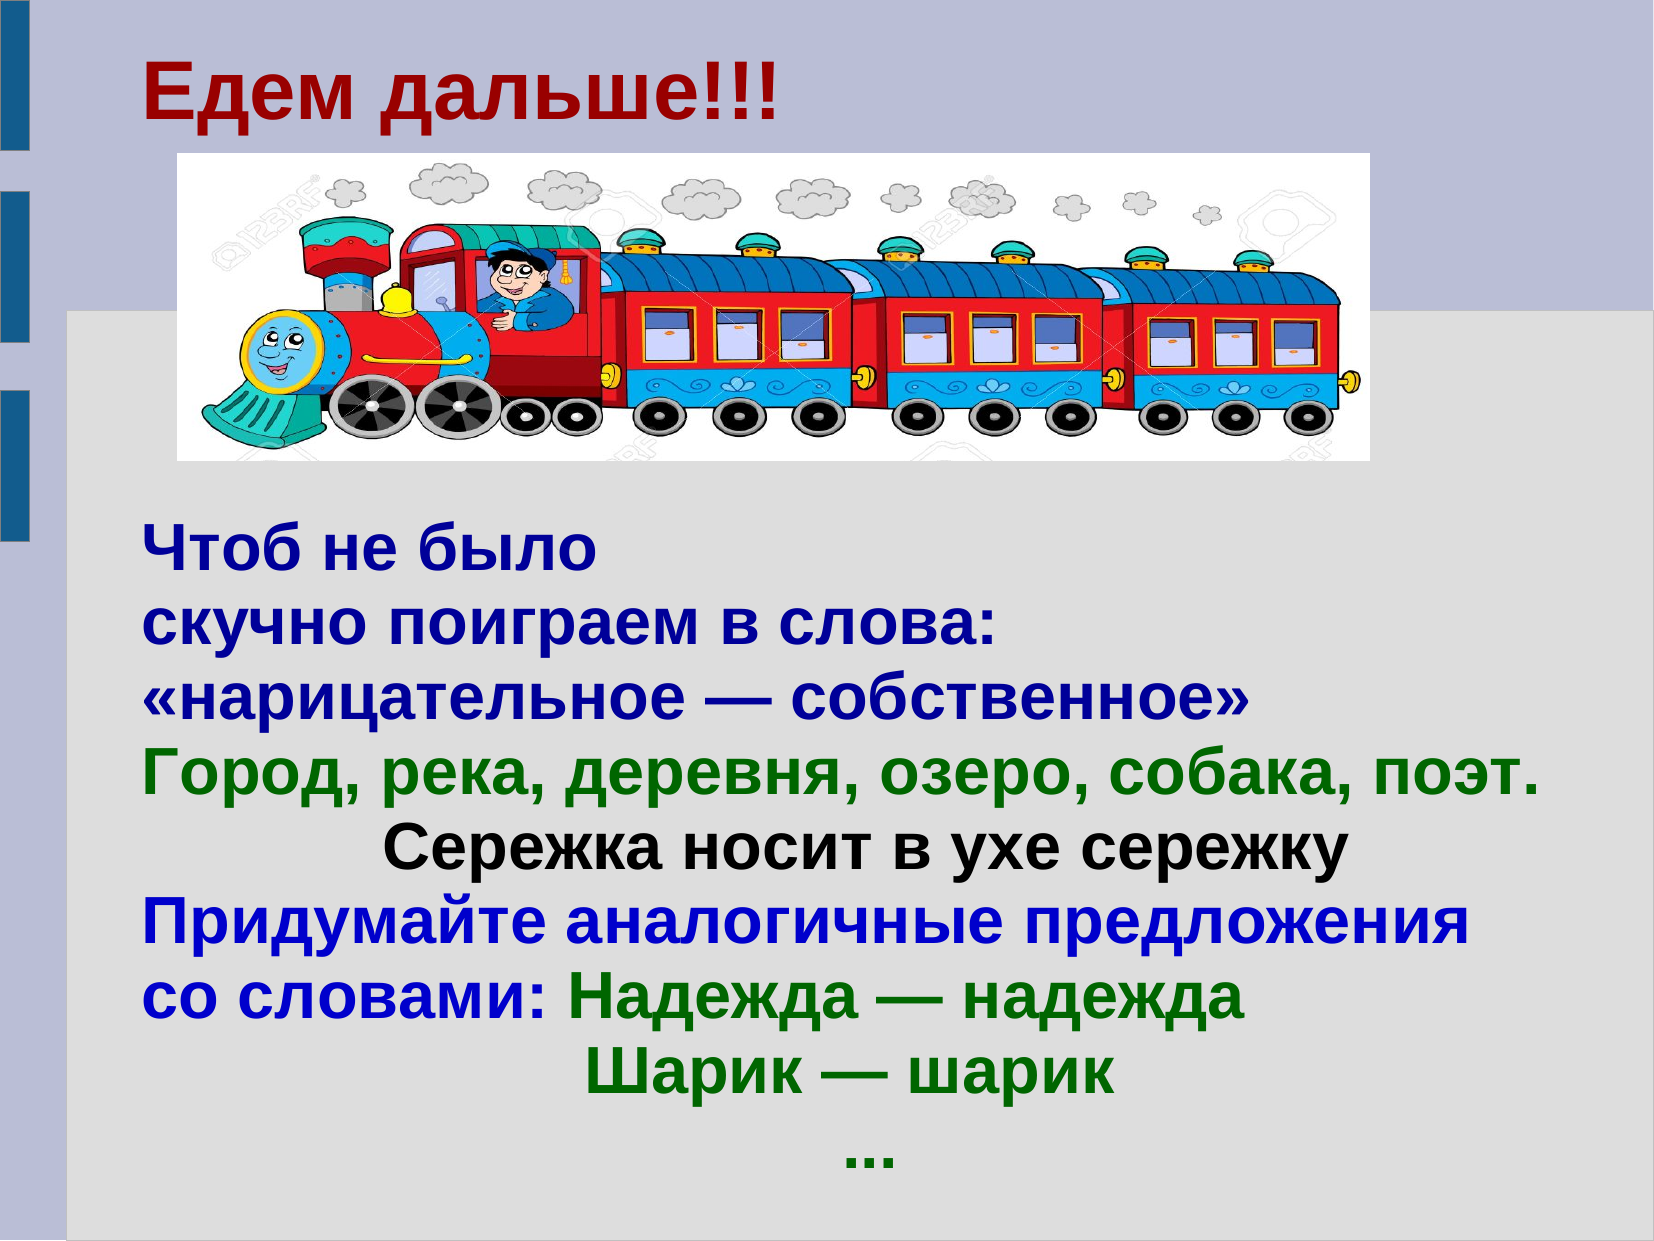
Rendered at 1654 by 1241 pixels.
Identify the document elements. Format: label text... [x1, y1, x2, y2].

title Едем дальше!!! Чтоб не было скучно поиграем в слова: «нарицательное — собственное» Город, река, деревня, озеро, собака, поэт. Сережка носит в ухе сережку Придумайте аналогичные предложения со словами: Надежда — надежда Шарик — шарик ... [141, 0, 1554, 1241]
picture [177, 153, 1370, 461]
